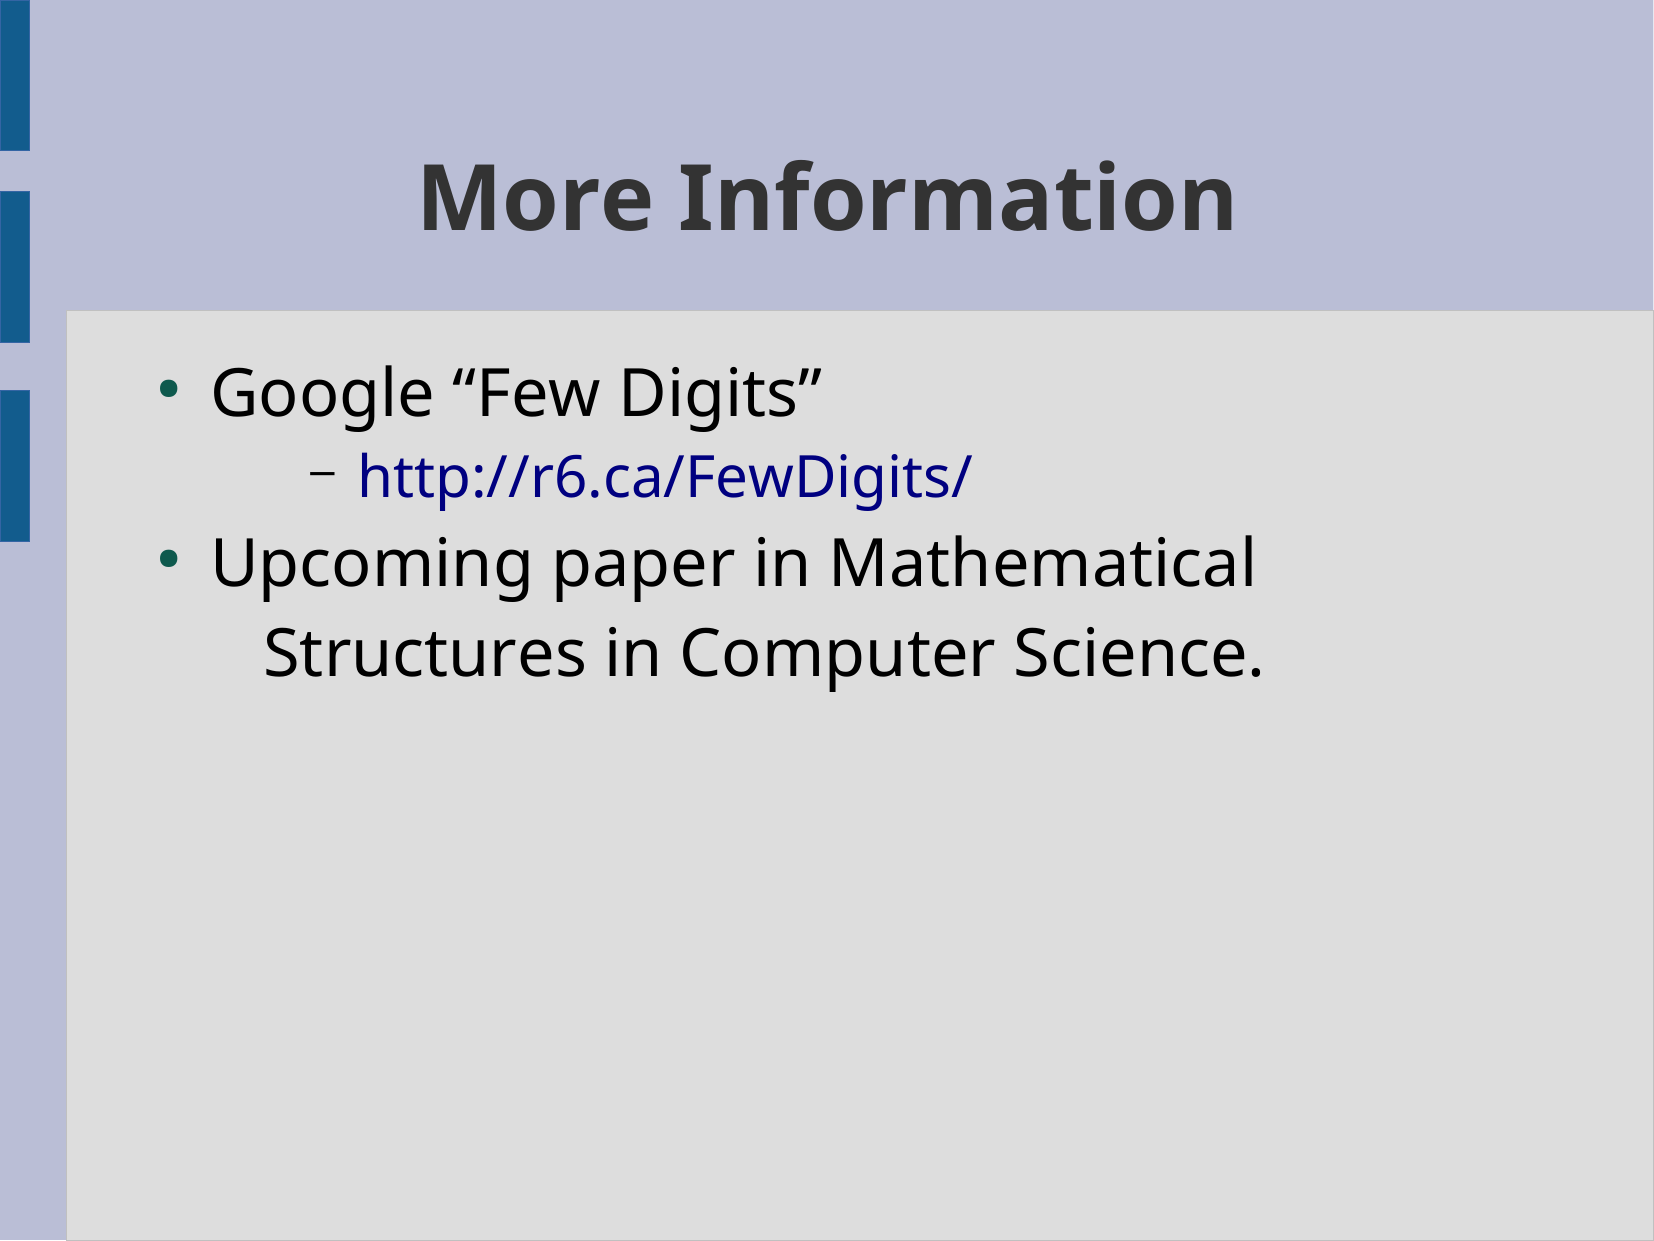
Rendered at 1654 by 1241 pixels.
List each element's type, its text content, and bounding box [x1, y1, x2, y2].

list Google “Few Digits” http://r6.ca/FewDigits/ Upcoming paper in Mathematical Structures in Computer Science. [121, 344, 1534, 1127]
title More Information [121, 91, 1534, 299]
